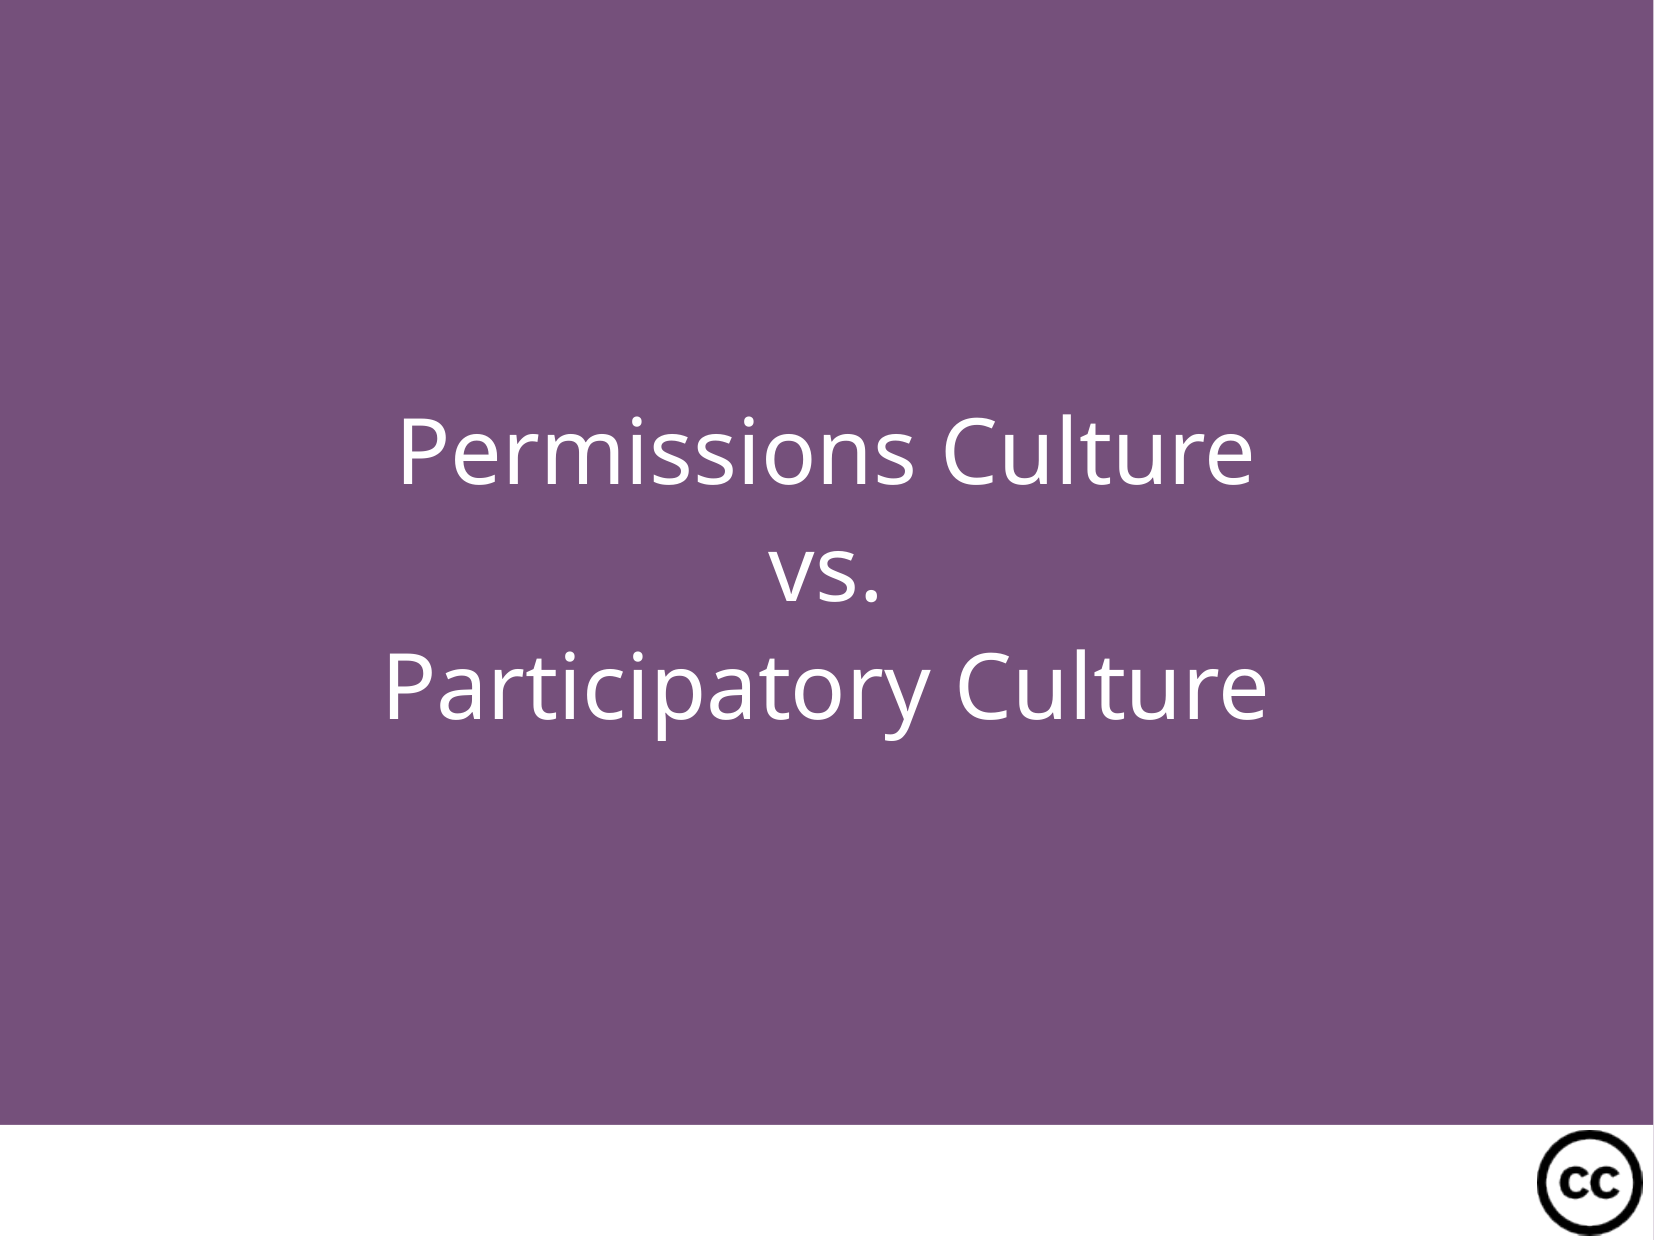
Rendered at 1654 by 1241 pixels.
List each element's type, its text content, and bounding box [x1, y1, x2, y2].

title Permissions Culture vs. Participatory Culture [82, 305, 1571, 828]
picture [1537, 1130, 1643, 1236]
